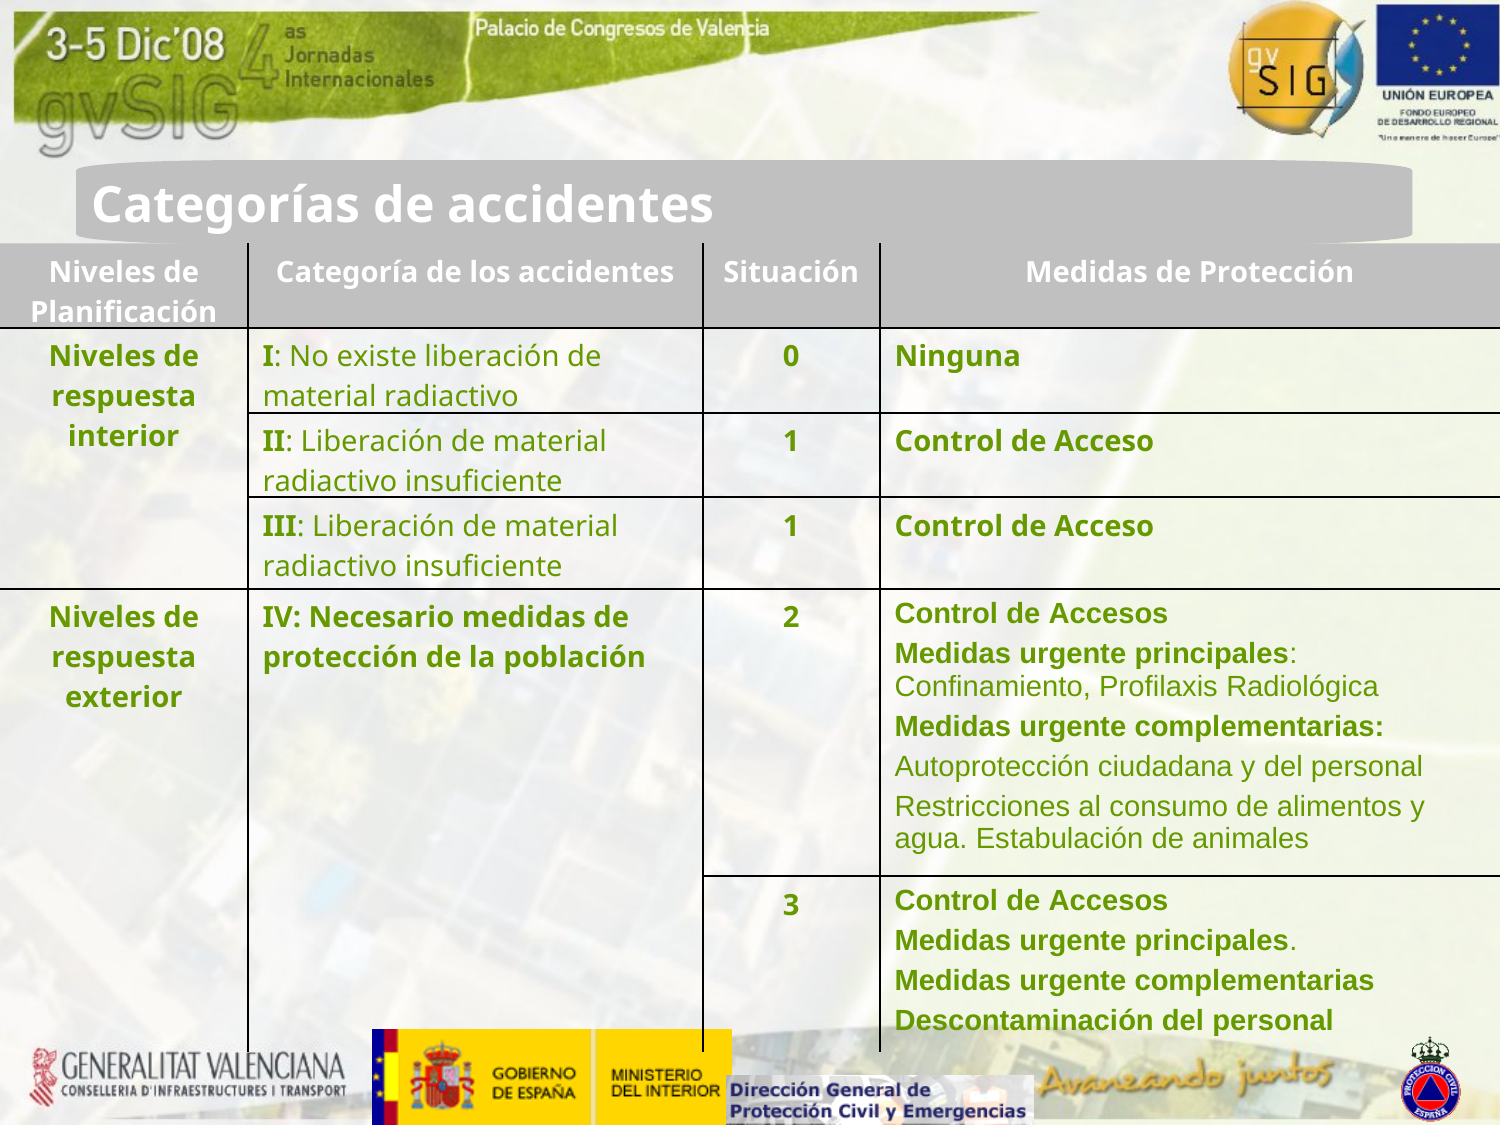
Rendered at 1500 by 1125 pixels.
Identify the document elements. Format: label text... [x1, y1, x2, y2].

text_box Niveles de Planificación [0, 243, 247, 327]
text_box I: No existe liberación de material radiactivo [249, 329, 702, 412]
text_box Ninguna [881, 329, 1500, 412]
text_box Medidas de Protección [881, 243, 1500, 327]
text_box Control de Acceso [881, 414, 1500, 496]
text_box 3 [704, 877, 879, 1052]
text_box Categorías de accidentes [76, 160, 1400, 243]
picture [0, 1052, 1500, 1125]
text_box 1 [704, 414, 879, 496]
text_box IV: Necesario medidas de protección de la población [249, 590, 702, 1052]
text_box Control de Acceso [881, 498, 1500, 588]
text_box Control de Accesos Medidas urgente principales. Medidas urgente complementarias Descontaminación del personal [881, 877, 1500, 1052]
picture [0, 0, 1500, 243]
text_box Situación [704, 243, 879, 327]
text_box Categoría de los accidentes [249, 243, 702, 327]
text_box 2 [704, 590, 879, 875]
text_box [1400, 166, 1412, 238]
text_box Niveles de respuesta interior [0, 329, 247, 588]
text_box II: Liberación de material radiactivo insuficiente [249, 414, 702, 496]
text_box Niveles de respuesta exterior [0, 590, 247, 1052]
text_box Control de Accesos Medidas urgente principales: Confinamiento, Profilaxis Radiológica Medidas urgente complementarias: Autoprotección ciudadana y del personal Restricciones al consumo de alimentos y agua. Estabulación de animales [881, 590, 1500, 875]
text_box 0 [704, 329, 879, 412]
text_box III: Liberación de material radiactivo insuficiente [249, 498, 702, 588]
text_box 1 [704, 498, 879, 588]
